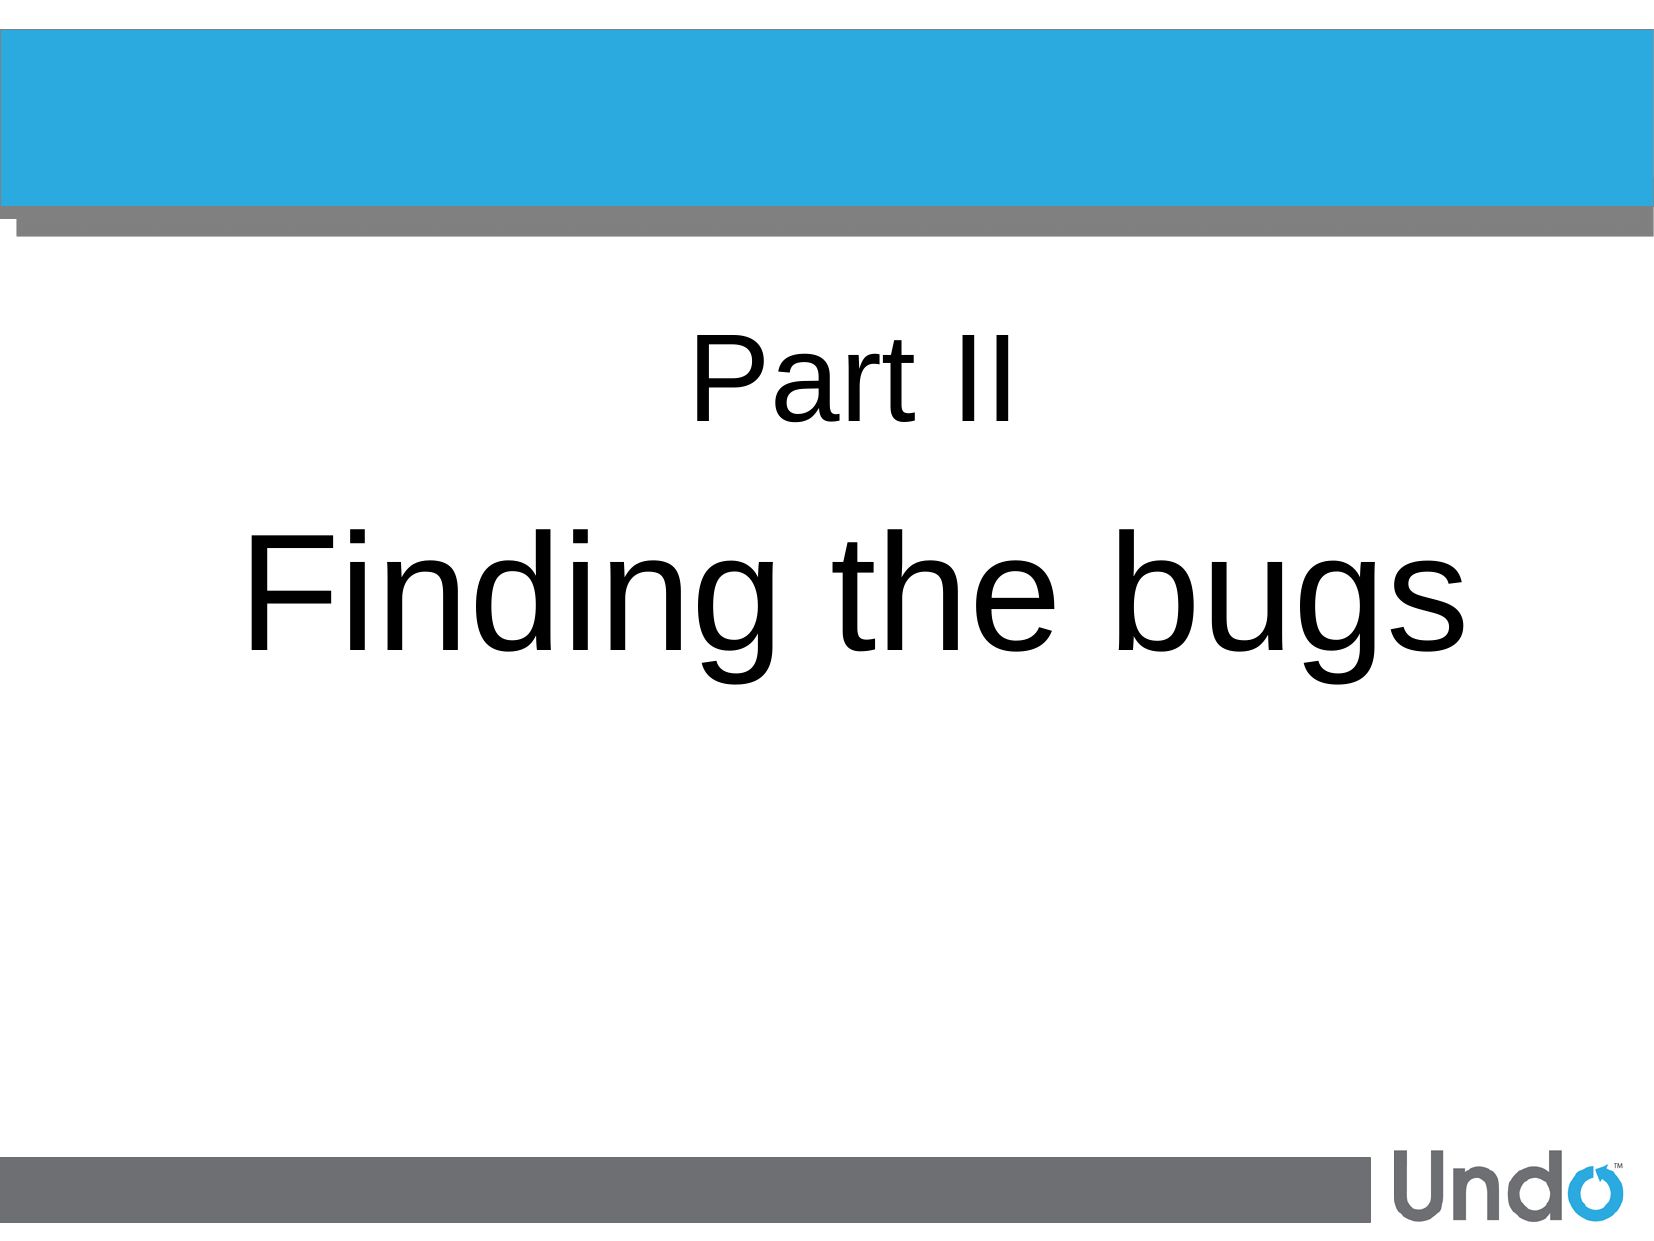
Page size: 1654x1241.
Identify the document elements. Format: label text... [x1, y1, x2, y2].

list Part II Finding the bugs [82, 290, 1571, 1241]
picture [1571, 1150, 1624, 1223]
